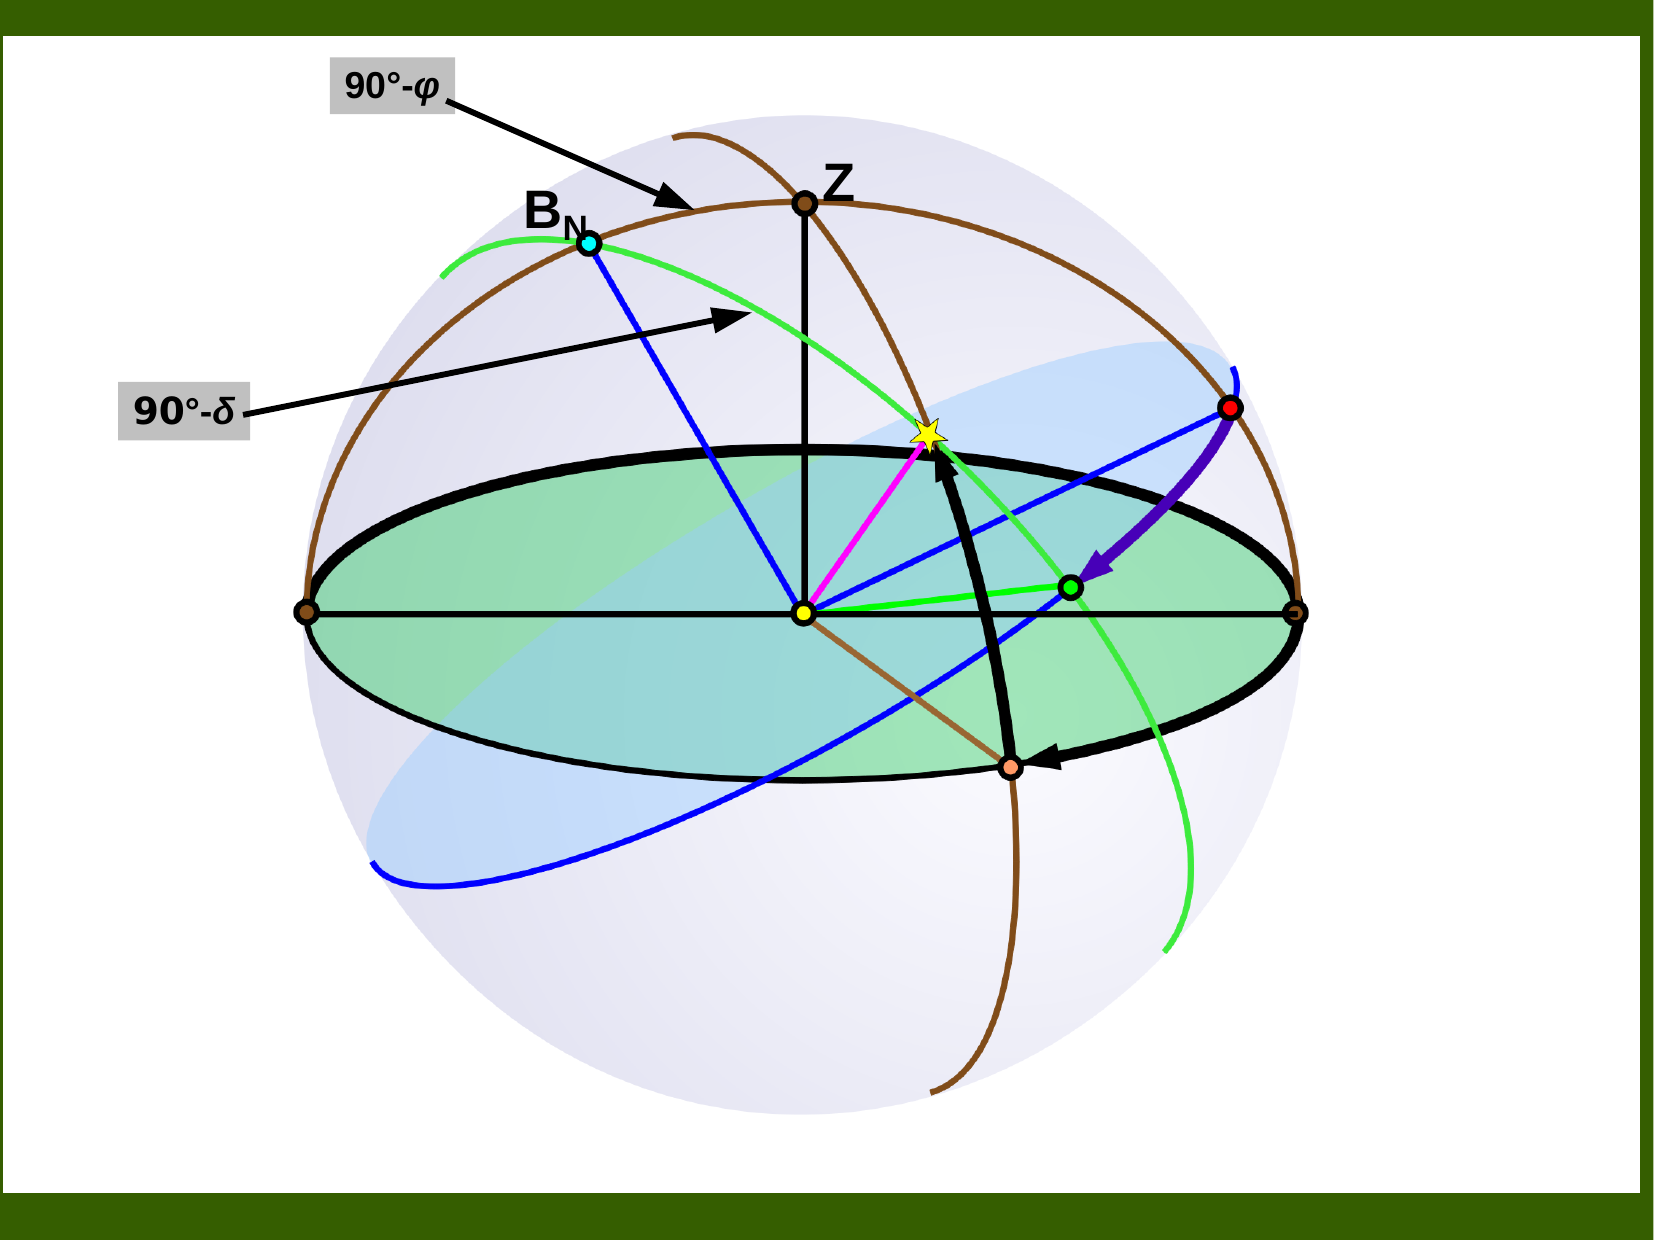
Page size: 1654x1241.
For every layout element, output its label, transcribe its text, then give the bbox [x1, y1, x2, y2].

text_box Z [807, 145, 871, 221]
text_box 90°-φ [329, 57, 456, 115]
picture [3, 36, 1640, 1193]
text_box 90°-δ [118, 381, 251, 441]
text_box BN [508, 172, 604, 255]
